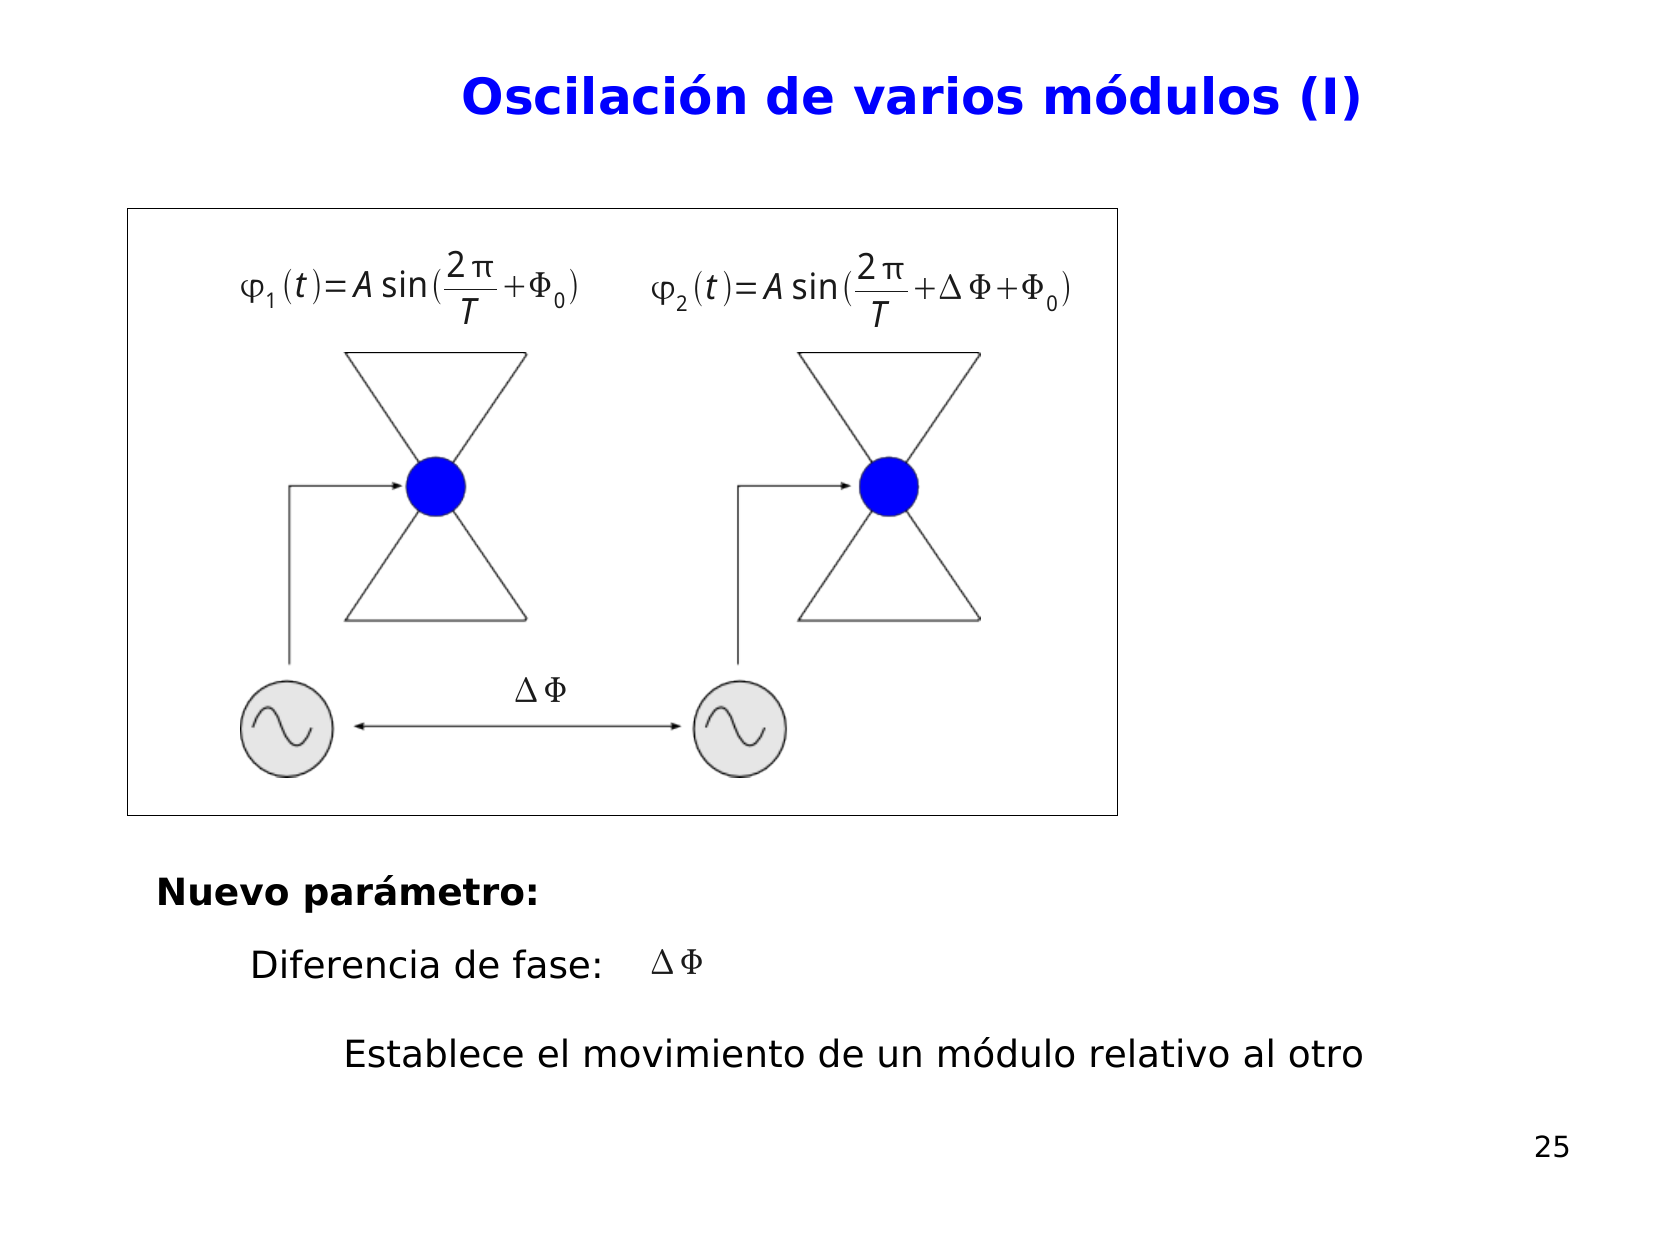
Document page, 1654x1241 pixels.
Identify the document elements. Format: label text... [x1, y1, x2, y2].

text_box Diferencia de fase: [223, 936, 633, 995]
text_box Nuevo parámetro: [141, 863, 556, 922]
chart [642, 245, 1079, 336]
text_box Oscilación de varios módulos (I) [446, 60, 1379, 134]
picture [240, 352, 981, 778]
chart [506, 668, 576, 711]
chart [231, 243, 586, 334]
text_box Establece el movimiento de un módulo relativo al otro [328, 1025, 1381, 1084]
chart [642, 940, 712, 983]
